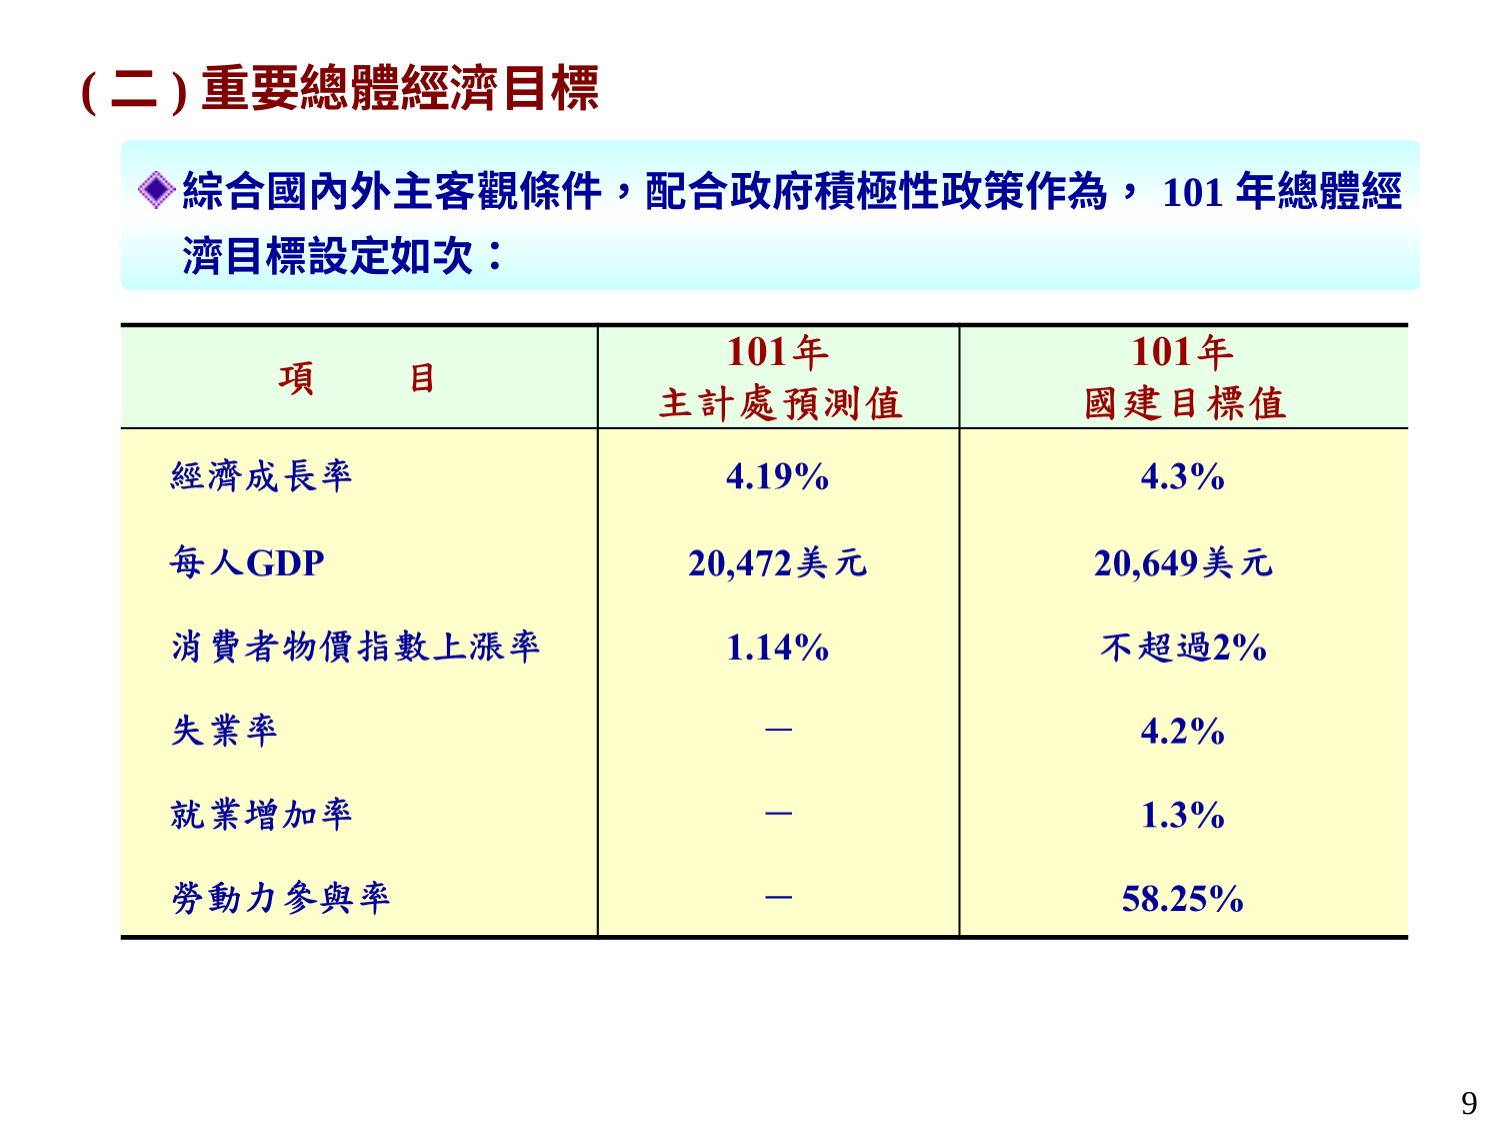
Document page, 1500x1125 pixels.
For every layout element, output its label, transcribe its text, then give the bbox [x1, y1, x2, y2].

text_box (二)重要總體經濟目標 [53, 31, 644, 125]
text_box <編號> [1446, 1062, 1489, 1125]
picture [138, 171, 176, 209]
text_box 綜合國內外主客觀條件，配合政府積極性政策作為，101年總體經濟目標設定如次： [121, 140, 1421, 291]
picture [120, 312, 1409, 944]
